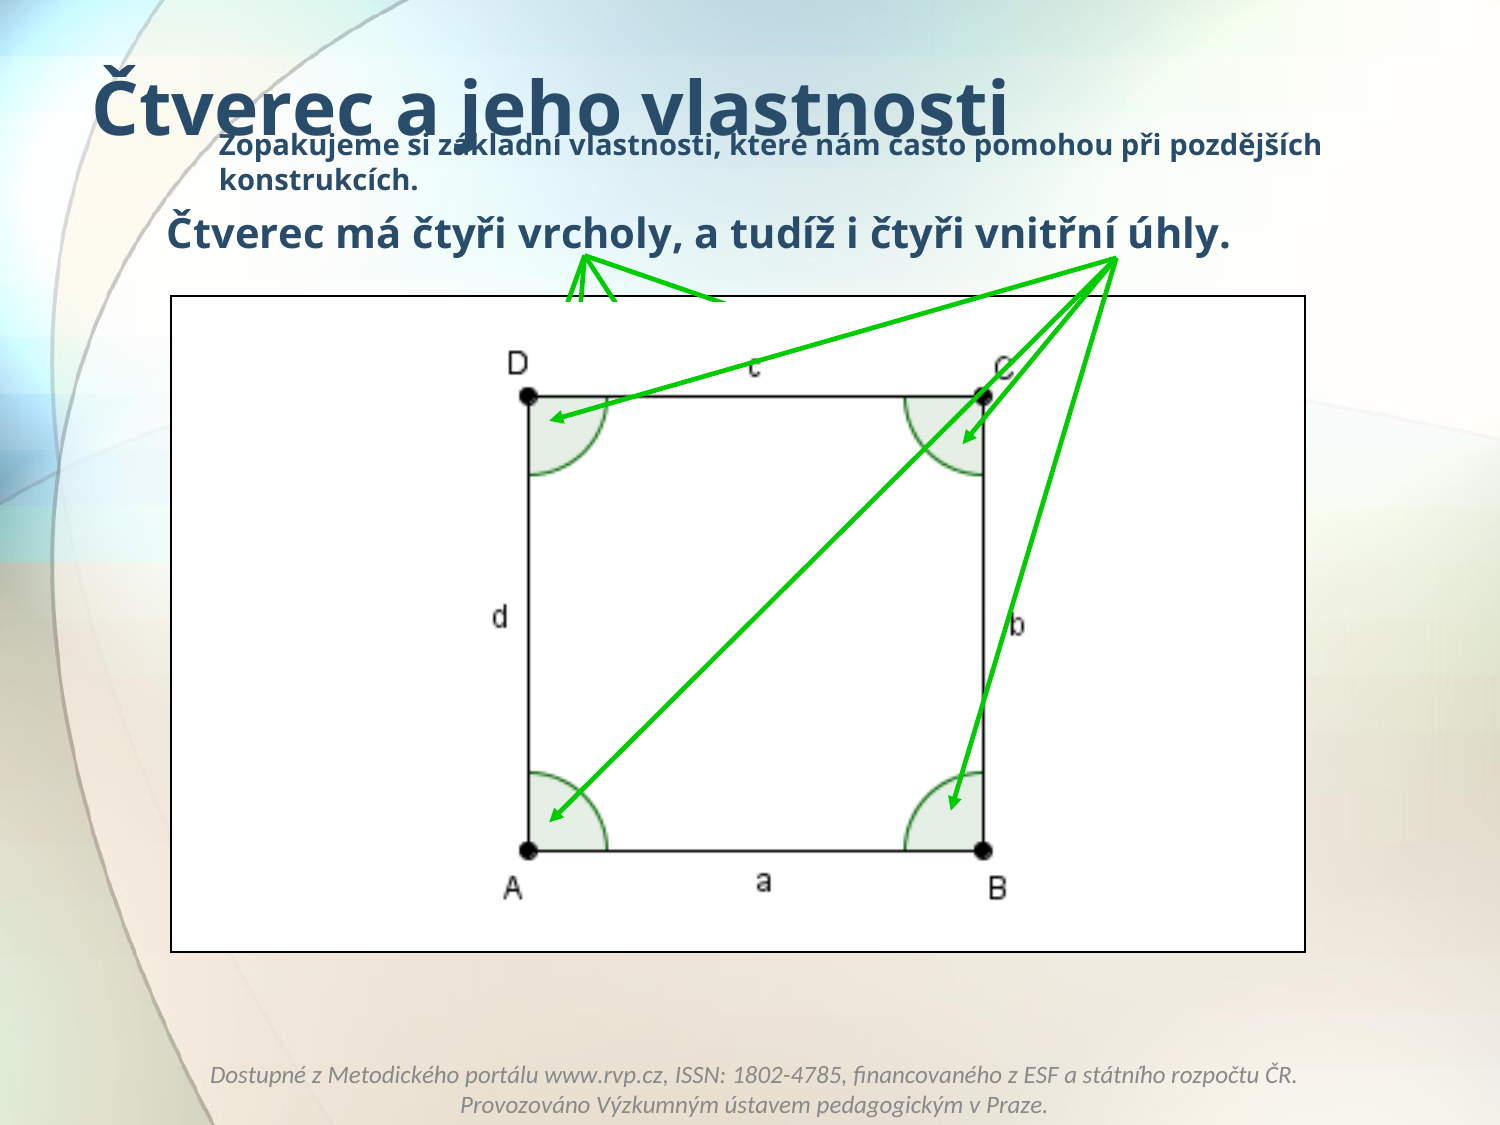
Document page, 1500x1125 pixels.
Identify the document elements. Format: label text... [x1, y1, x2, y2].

text_box Čtverec má čtyři vrcholy, a tudíž i čtyři vnitřní úhly. [152, 184, 1428, 280]
text_box [975, 295, 1074, 302]
text_box Zopakujeme si základní vlastnosti, které nám často pomohou při pozdějších konstrukcích. [204, 113, 1480, 209]
picture [0, 0, 1500, 1125]
title Čtverec a jeho vlastnosti [76, 66, 1412, 161]
text_box [614, 295, 709, 302]
text_box [710, 295, 975, 302]
text_box [171, 295, 1306, 953]
text_box [1077, 295, 1102, 377]
text_box [584, 295, 611, 302]
text_box [571, 295, 579, 302]
